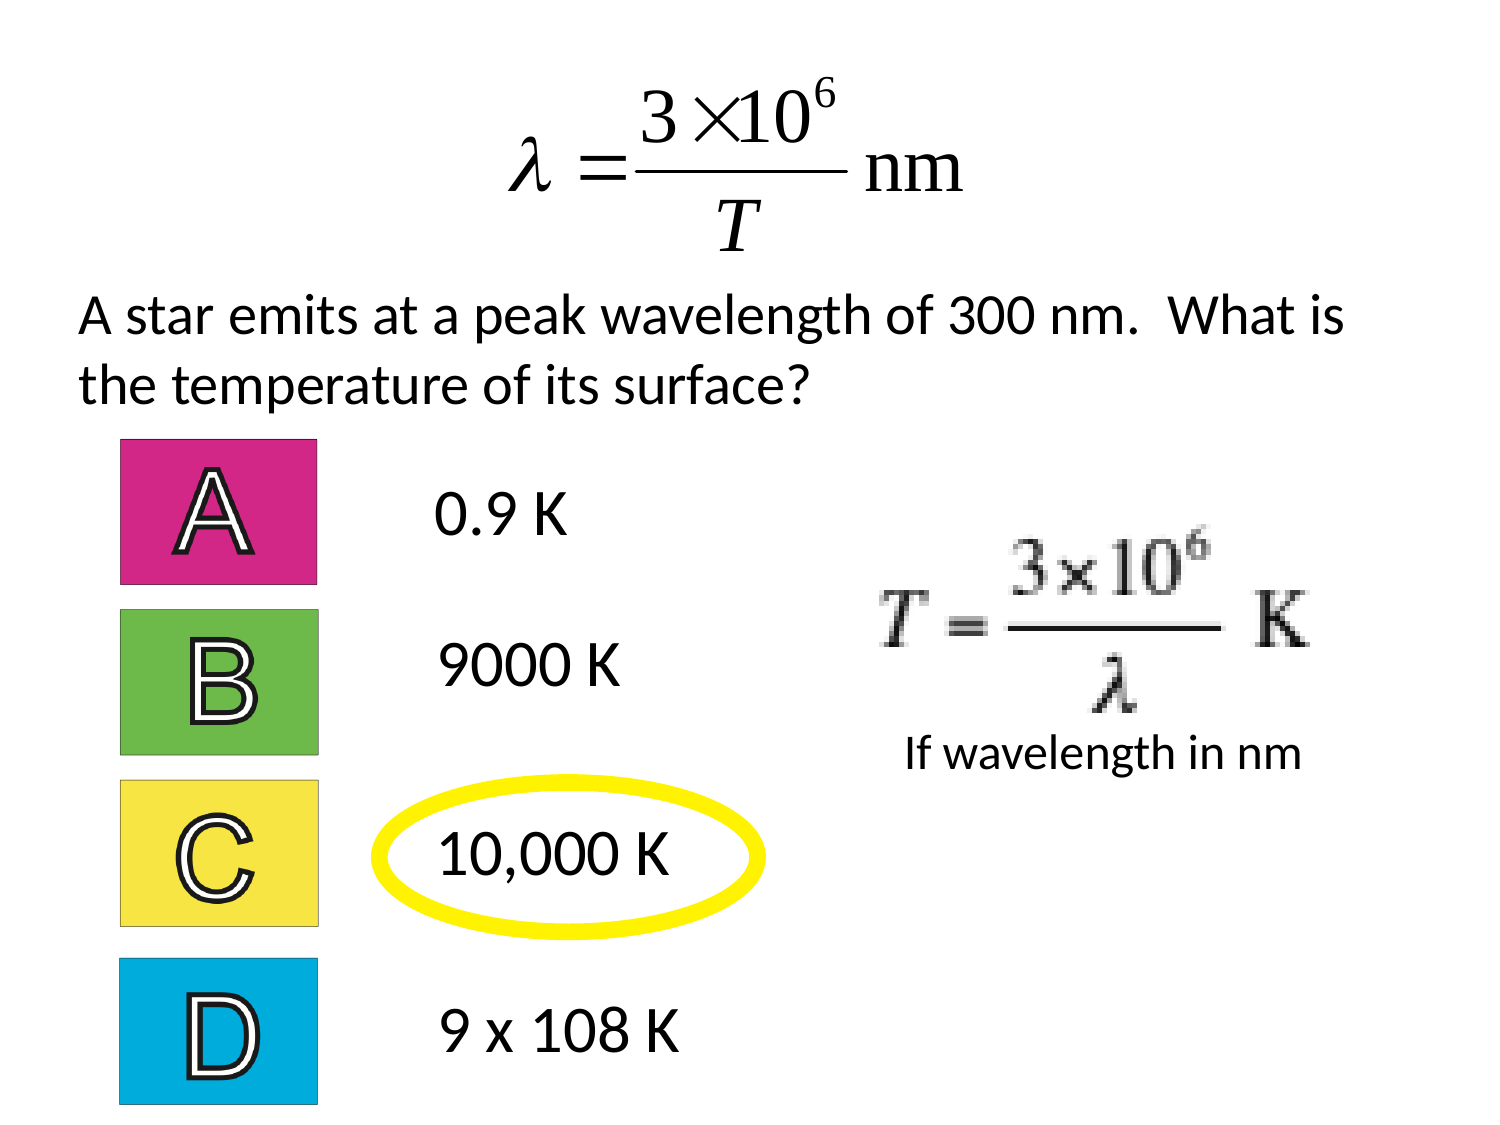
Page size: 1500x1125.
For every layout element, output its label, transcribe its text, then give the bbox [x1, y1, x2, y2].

text_box 9 x 108 K [422, 978, 696, 1074]
picture [118, 436, 319, 587]
text_box If wavelength in nm [889, 719, 1318, 787]
text_box 9000 K [422, 612, 637, 707]
picture [118, 956, 319, 1106]
picture [870, 510, 1321, 719]
text_box 10,000 K [420, 801, 686, 897]
picture [118, 607, 320, 757]
picture [118, 778, 320, 928]
picture [495, 54, 979, 269]
text_box A star emits at a peak wavelength of 300 nm. What is the temperature of its surface? [63, 268, 1439, 424]
text_box 0.9 K [419, 461, 584, 557]
